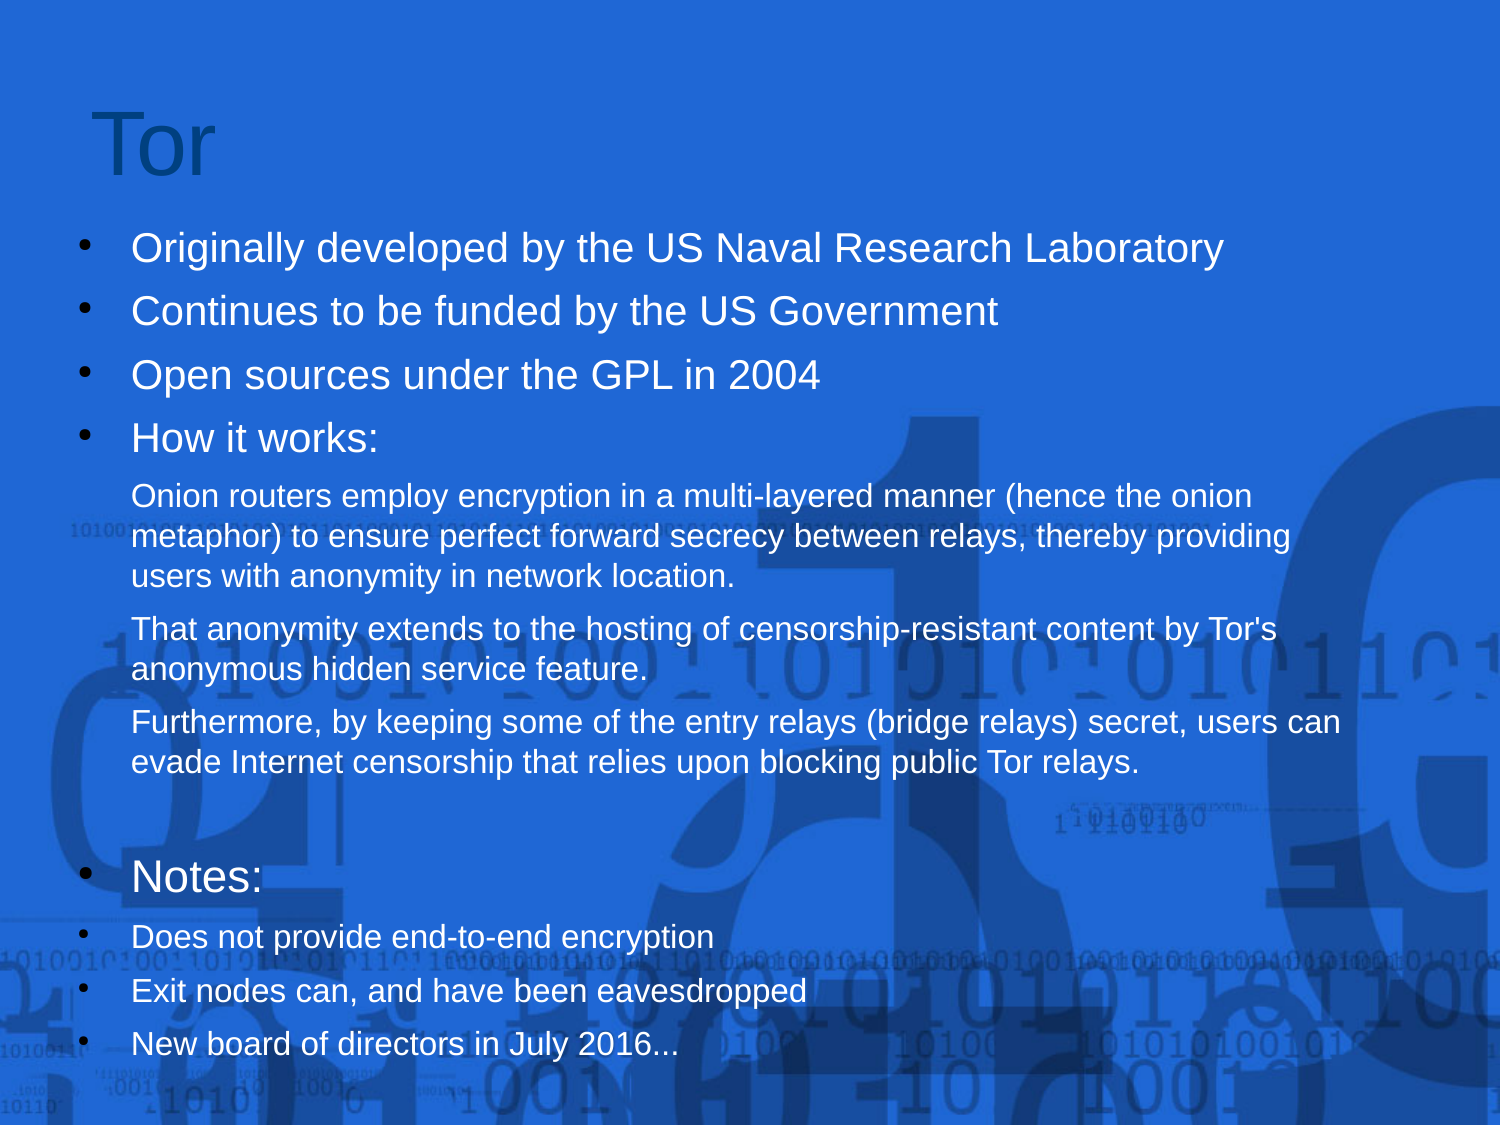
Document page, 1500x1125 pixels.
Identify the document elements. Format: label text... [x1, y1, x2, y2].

list Originally developed by the US Naval Research Laboratory Continues to be funded by the US Government Open sources under the GPL in 2004 How it works: Onion routers employ encryption in a multi-layered manner (hence the onion metaphor) to ensure perfect forward secrecy between relays, thereby providing users with anonymity in network location. That anonymity extends to the hosting of censorship-resistant content by Tor's anonymous hidden service feature. Furthermore, by keeping some of the entry relays (bridge relays) secret, users can evade Internet censorship that relies upon blocking public Tor relays. Notes: Does not provide end-to-end encryption Exit nodes can, and have been eavesdropped New board of directors in July 2016... [45, 149, 1395, 757]
title Tor [75, 45, 1425, 233]
picture [0, 0, 1500, 1125]
